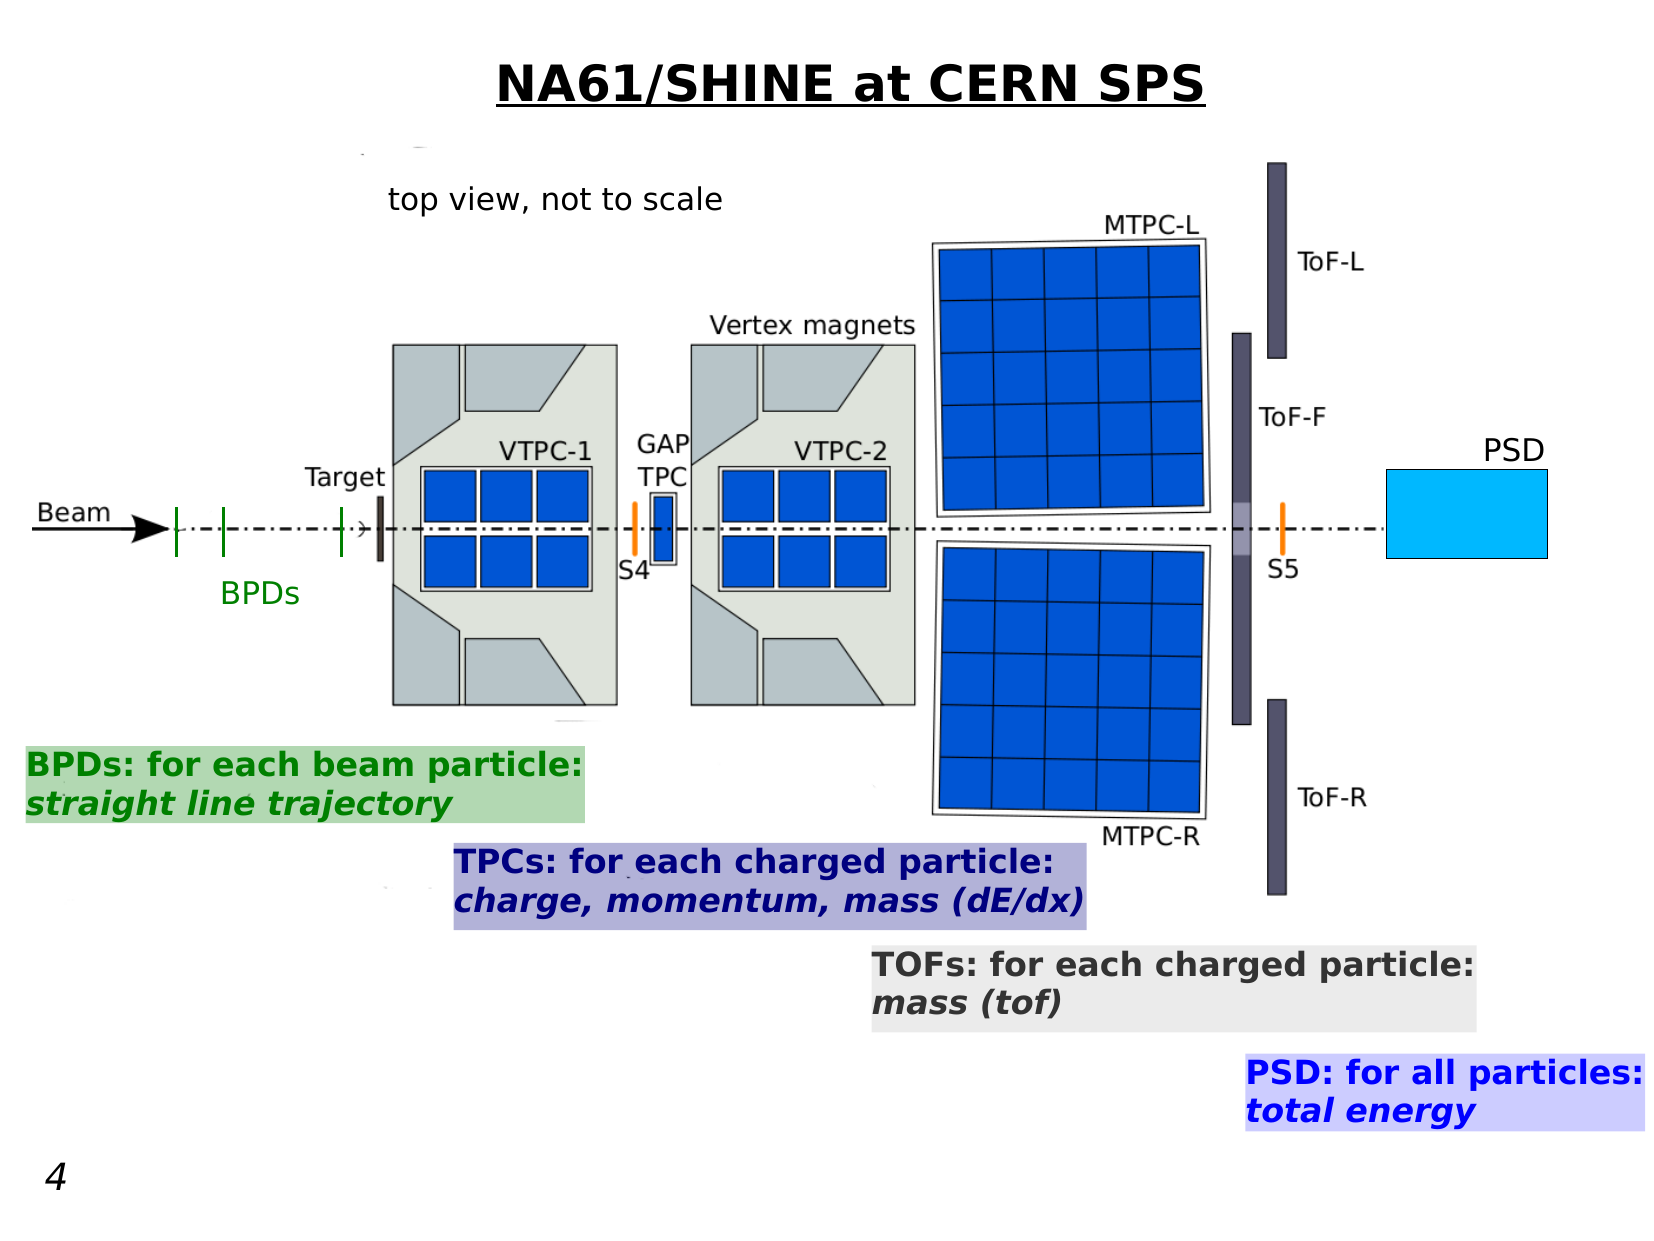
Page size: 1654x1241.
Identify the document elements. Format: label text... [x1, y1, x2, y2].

text_box BPDs: for each beam particle: straight line trajectory [25, 746, 585, 824]
text_box PSD: for all particles: total energy [1245, 1053, 1646, 1132]
text_box BPDs [220, 575, 301, 612]
text_box NA61/SHINE at CERN SPS [495, 54, 1207, 113]
picture [32, 121, 1386, 923]
text_box PSD [1482, 431, 1546, 469]
text_box top view, not to scale [387, 181, 725, 218]
text_box [1386, 469, 1548, 559]
text_box TPCs: for each charged particle: charge, momentum, mass (dE/dx) [453, 842, 1087, 931]
text_box TOFs: for each charged particle: mass (tof) [871, 945, 1477, 1033]
